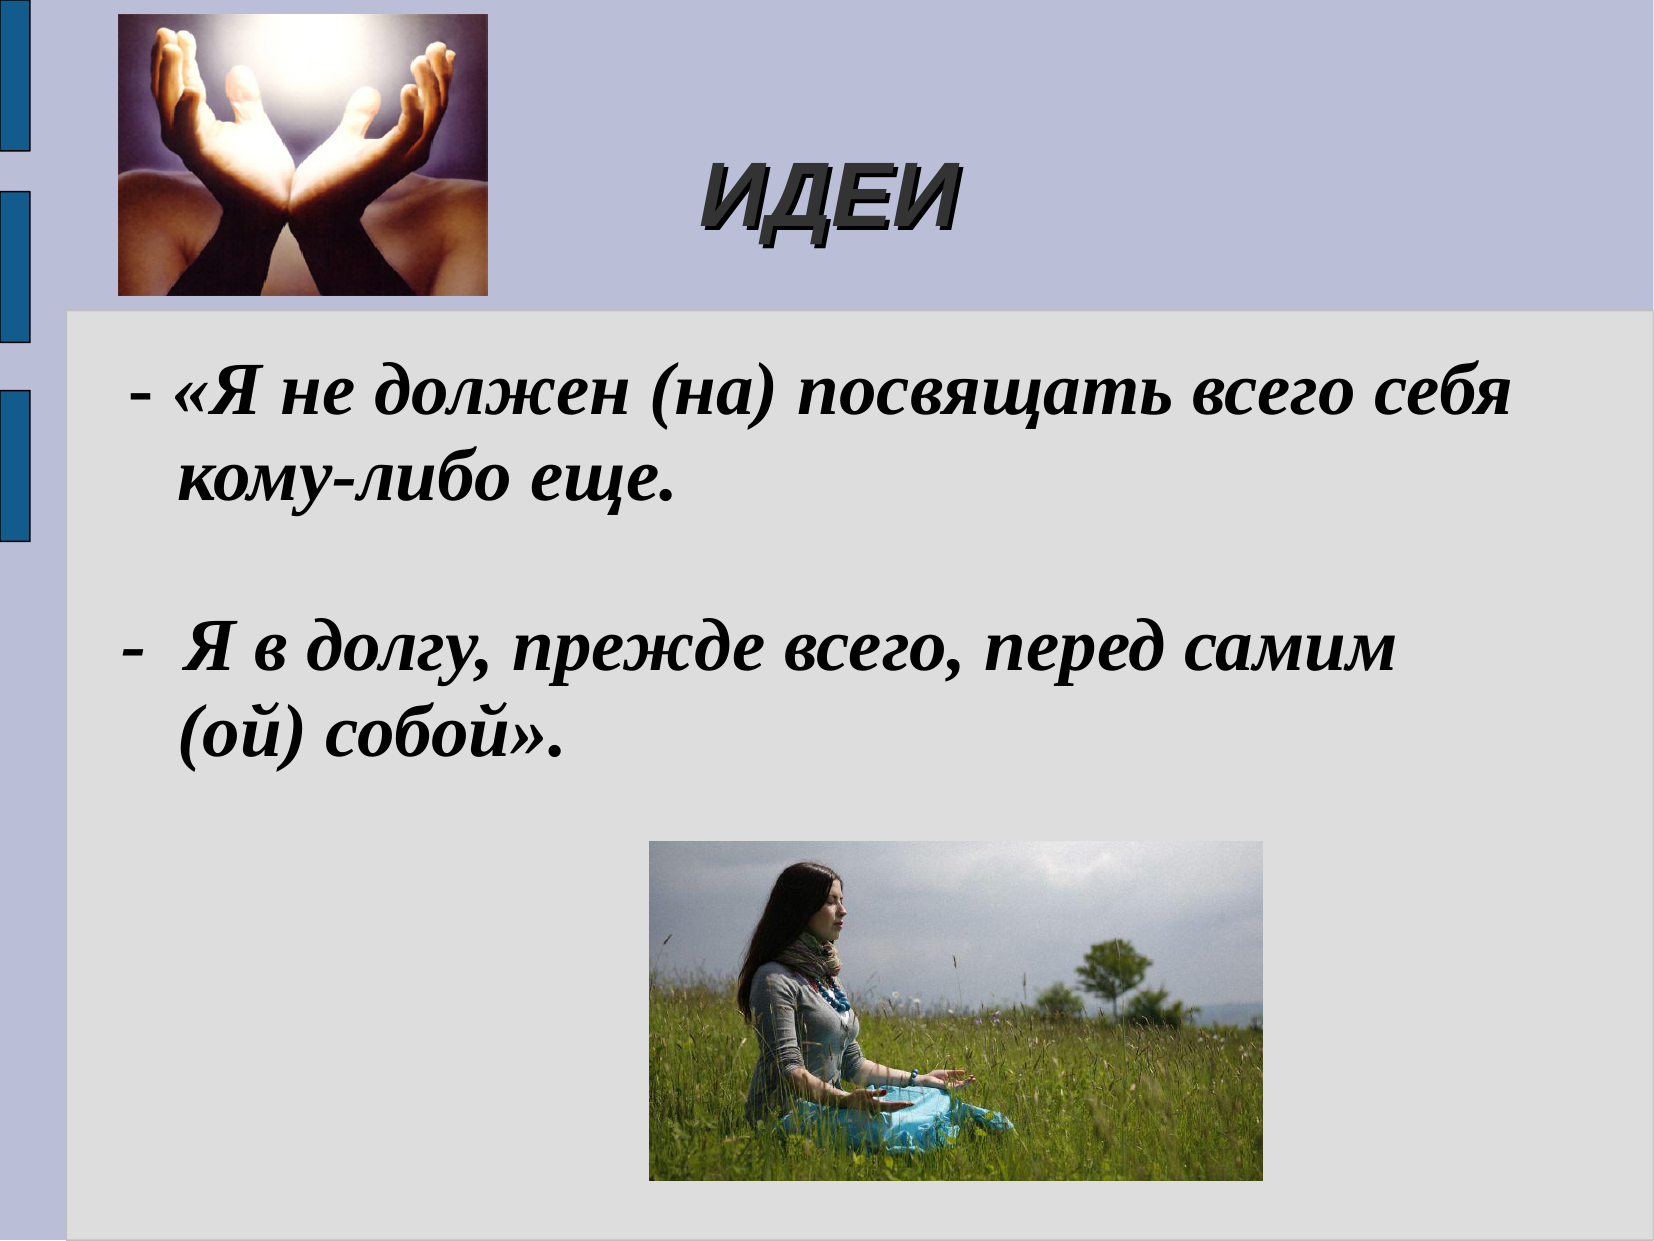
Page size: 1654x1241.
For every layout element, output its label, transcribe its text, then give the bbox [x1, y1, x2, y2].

picture [649, 841, 1263, 1181]
list - «Я не должен (на) посвящать всего себя кому-либо еще. - Я в долгу, прежде всего, перед самим (ой) собой». [121, 344, 1534, 1149]
title ИДЕИ [488, 96, 1536, 290]
picture [118, 14, 488, 296]
